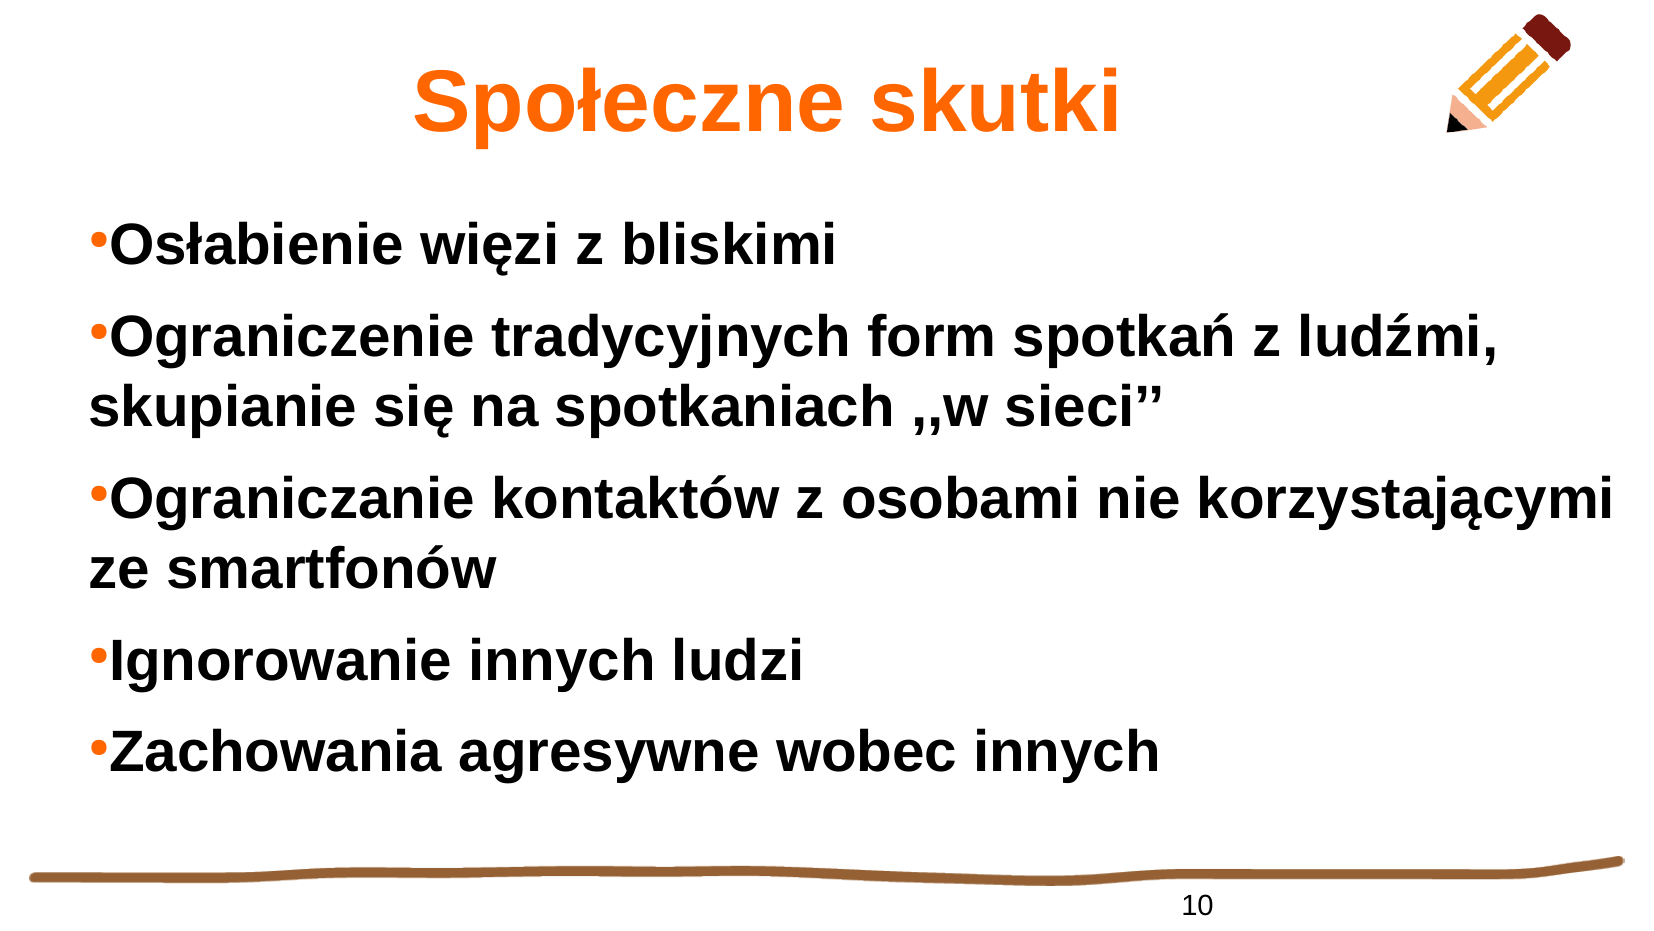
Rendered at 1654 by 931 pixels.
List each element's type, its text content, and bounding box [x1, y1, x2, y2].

title Społeczne skutki [88, 44, 1447, 148]
picture [29, 856, 1625, 886]
text_box <numer> [1181, 885, 1565, 931]
picture [1446, 14, 1571, 133]
list Osłabienie więzi z bliskimi Ograniczenie tradycyjnych form spotkań z ludźmi, skupianie się na spotkaniach ,,w sieci’’ Ograniczanie kontaktów z osobami nie korzystającymi ze smartfonów Ignorowanie innych ludzi Zachowania agresywne wobec innych [88, 206, 1654, 857]
